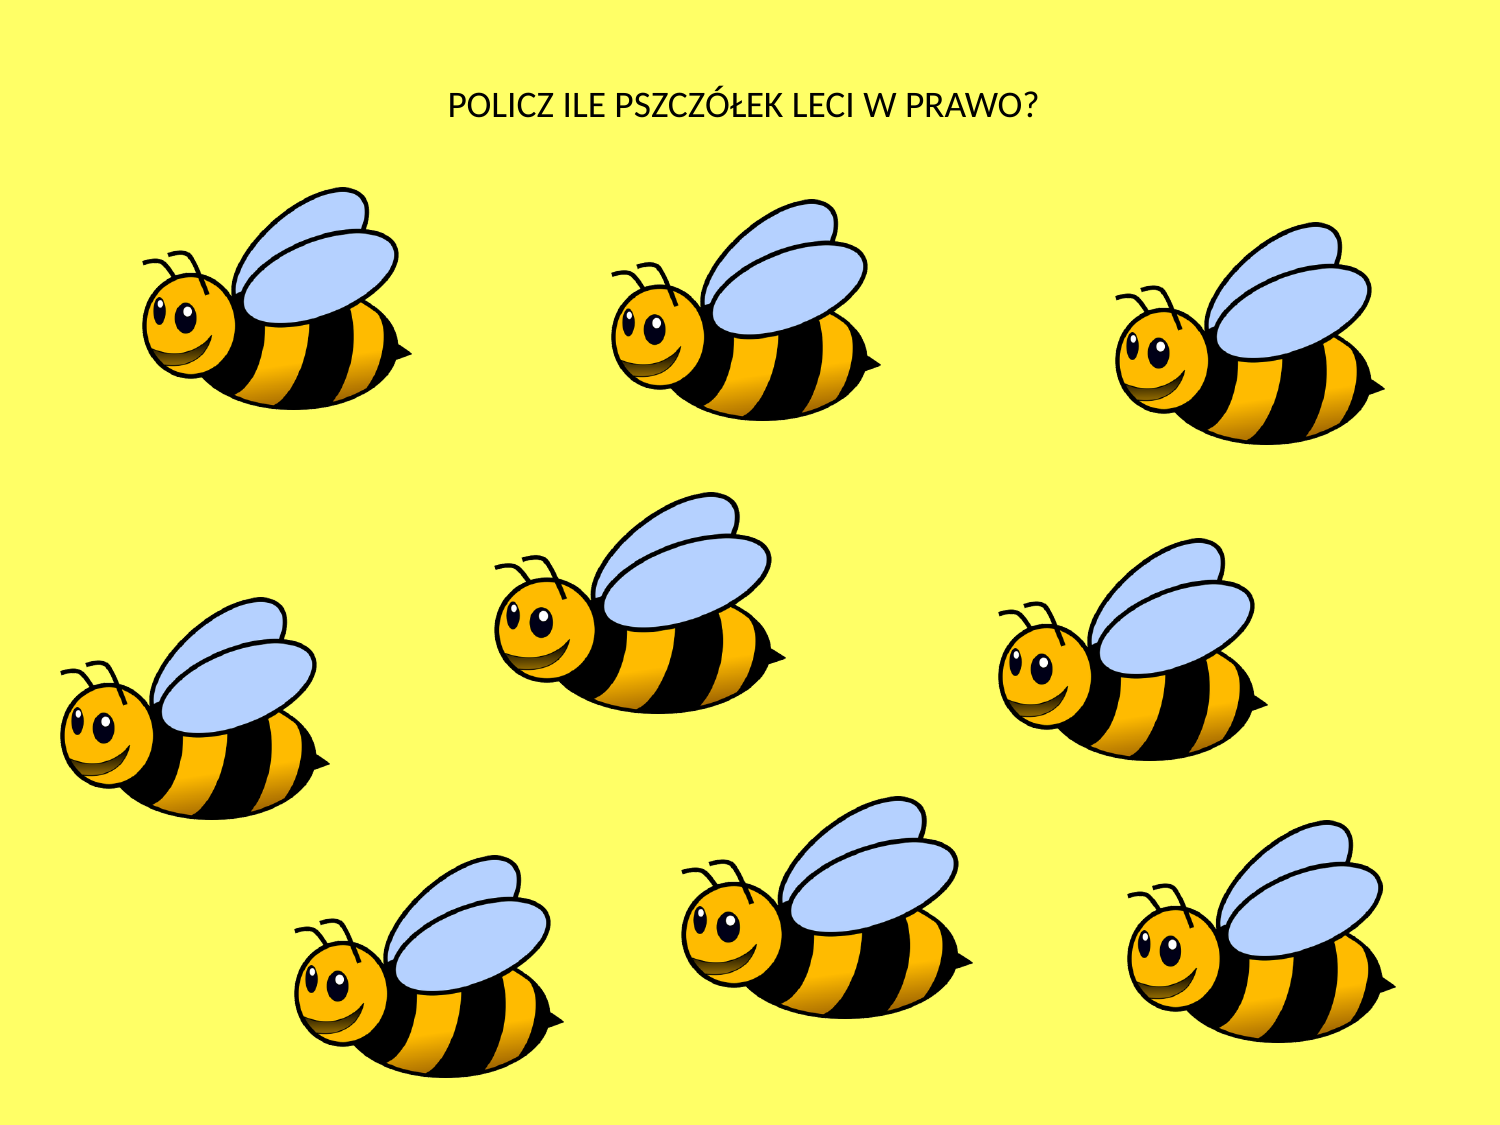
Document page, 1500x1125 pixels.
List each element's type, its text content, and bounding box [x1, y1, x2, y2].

picture [1113, 222, 1385, 445]
picture [492, 492, 786, 714]
picture [1125, 820, 1396, 1043]
picture [996, 539, 1268, 761]
picture [58, 597, 330, 820]
text_box POLICZ ILE PSZCZÓŁEK LECI W PRAWO? [374, 82, 1114, 135]
picture [292, 855, 564, 1078]
picture [679, 796, 973, 1019]
picture [140, 187, 412, 410]
picture [609, 199, 881, 422]
